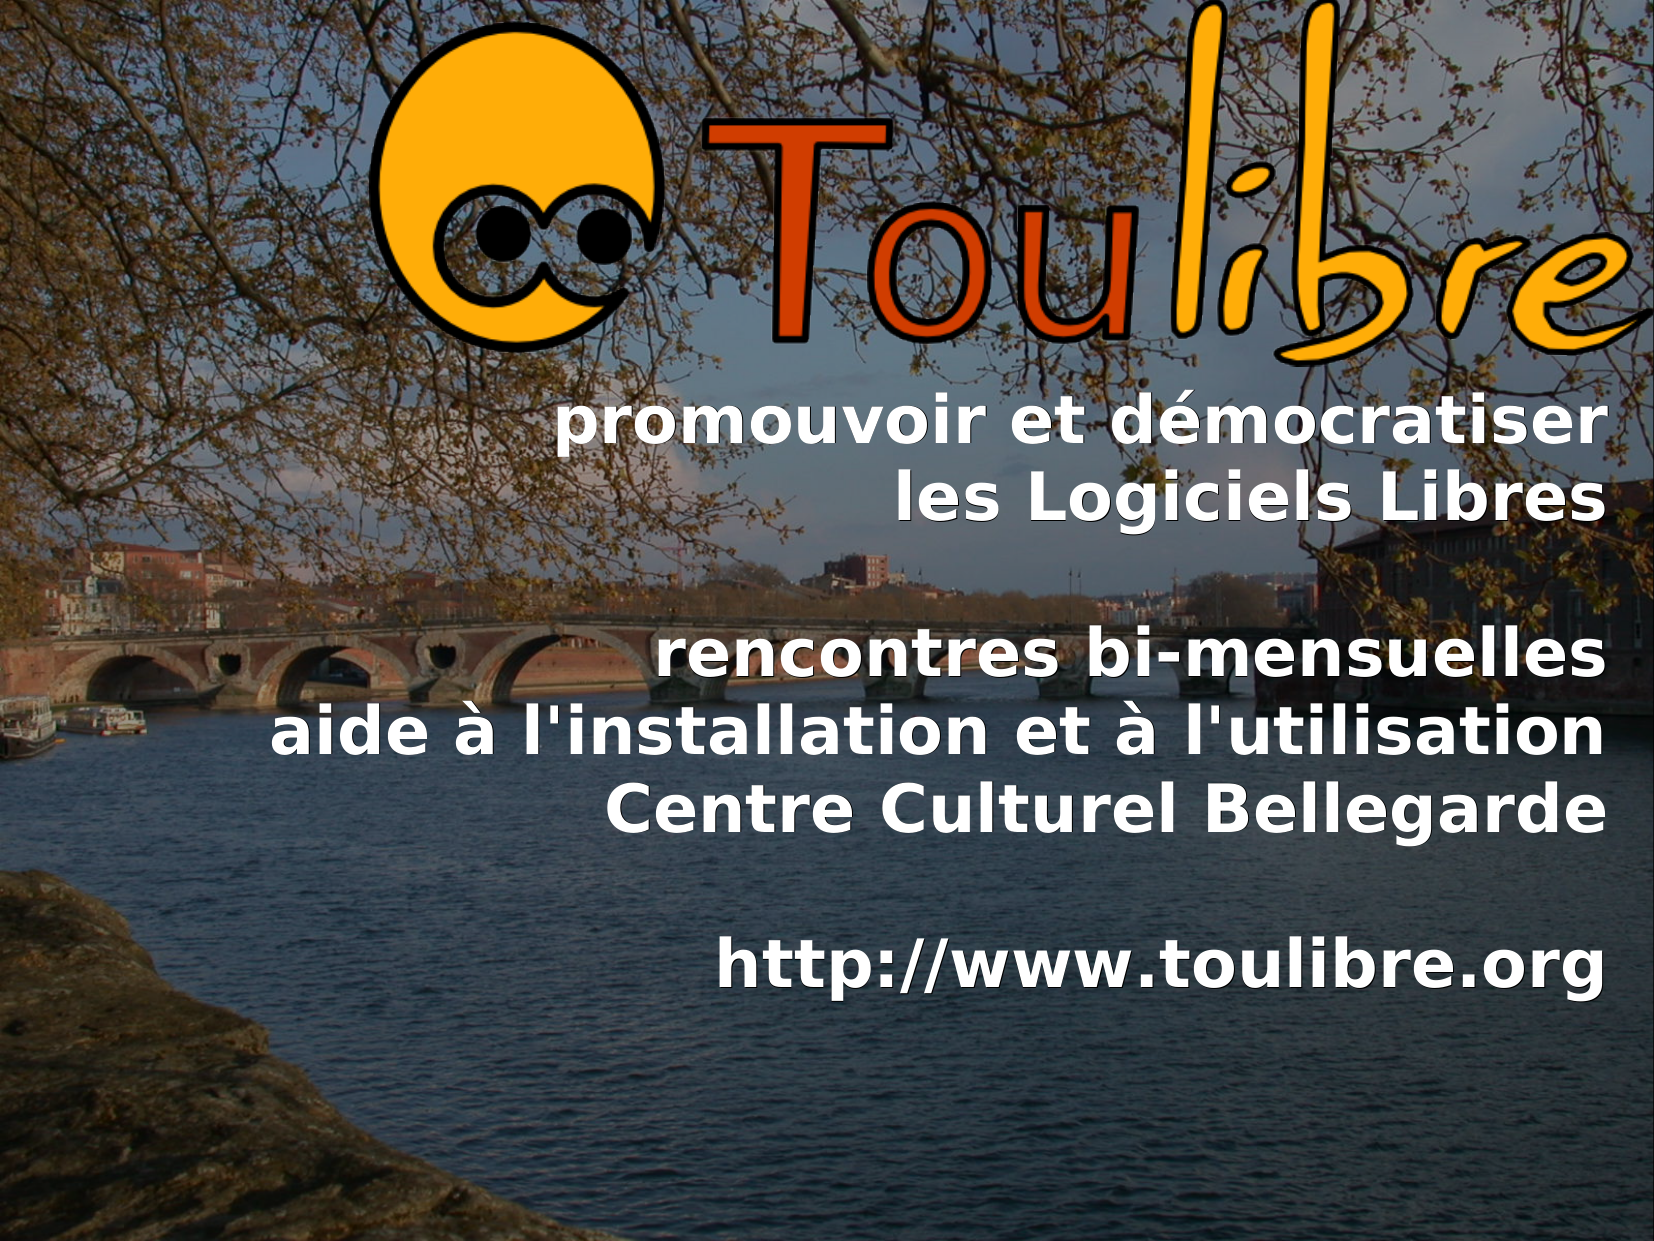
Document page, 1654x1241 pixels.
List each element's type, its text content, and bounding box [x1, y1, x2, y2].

text_box promouvoir et démocratiser les Logiciels Libres rencontres bi-mensuelles aide à l'installation et à l'utilisation Centre Culturel Bellegarde http://www.toulibre.org [14, 199, 1625, 1011]
picture [0, 0, 1654, 1241]
